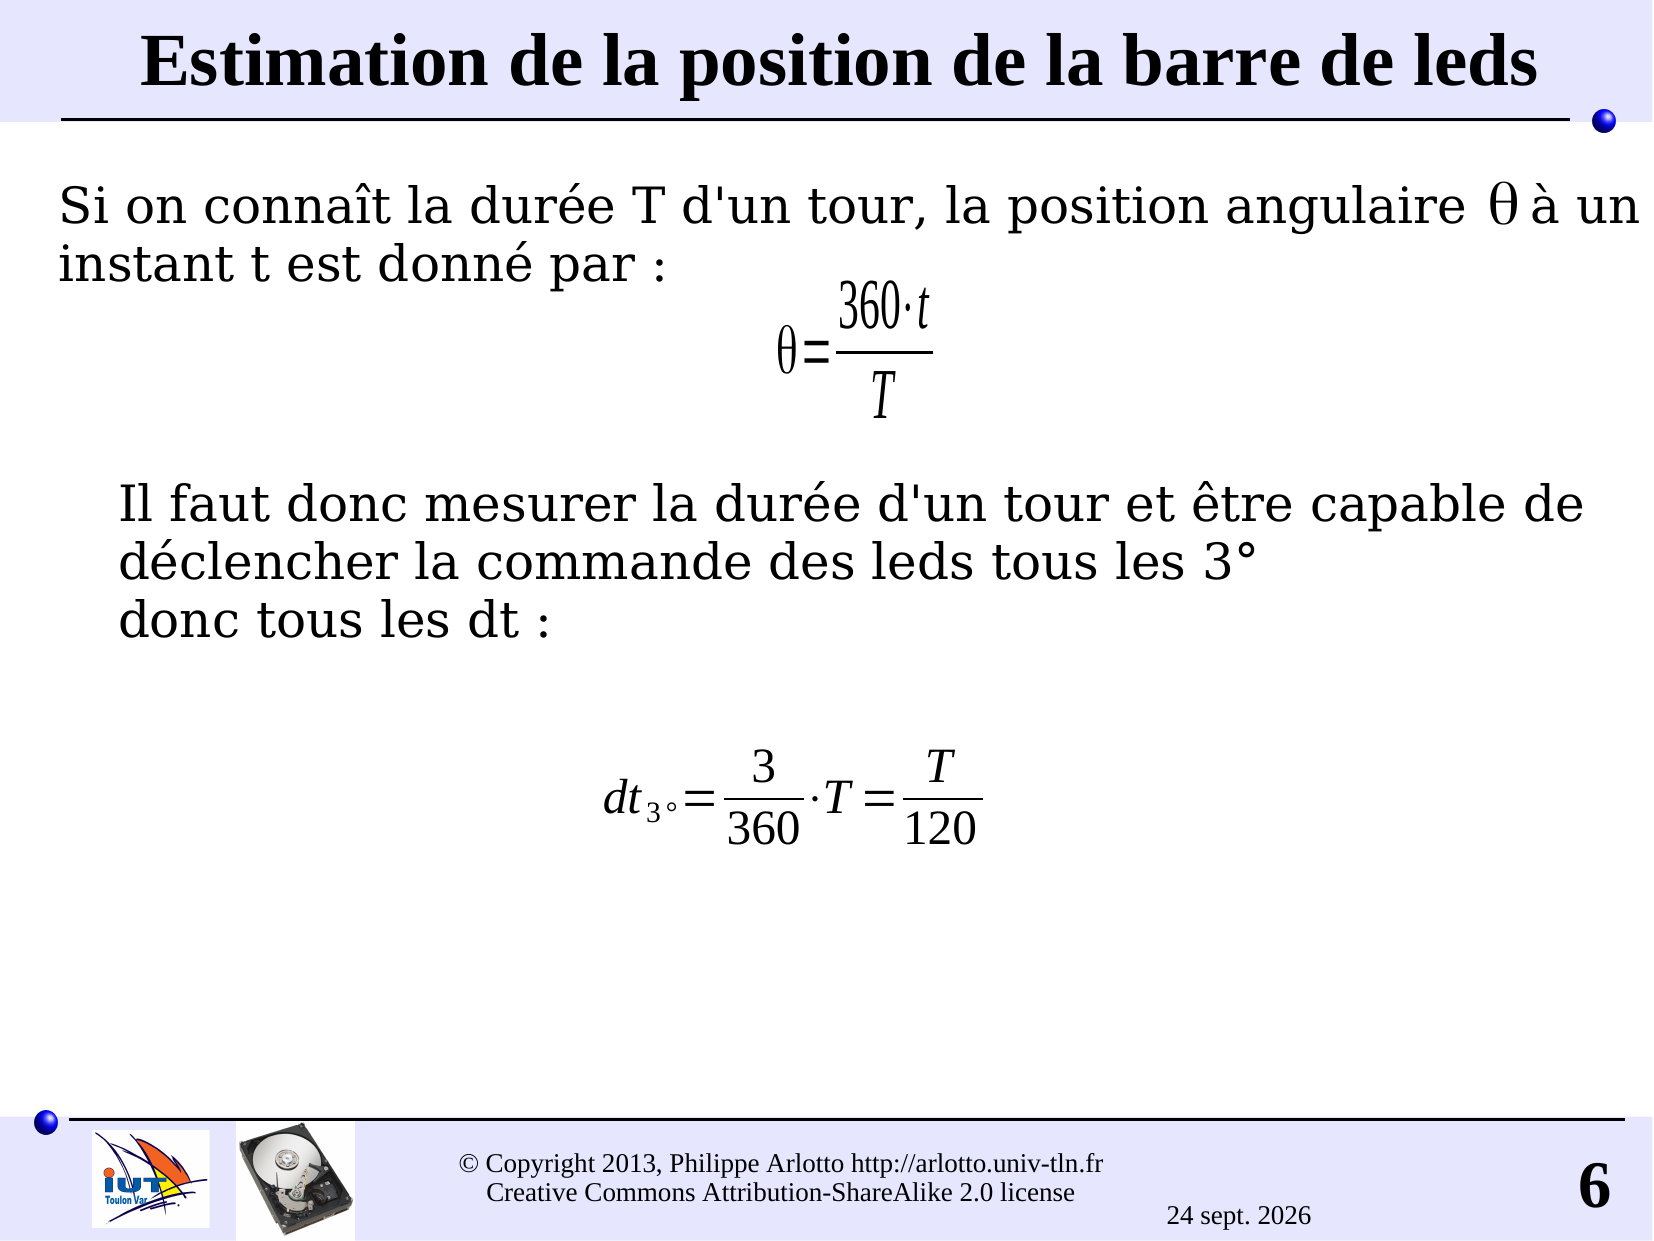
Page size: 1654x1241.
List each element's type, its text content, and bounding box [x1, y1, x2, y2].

text_box Si on connaît la durée T d'un tour, la position angulaire à un instant t est donné par : [59, 177, 1653, 294]
text_box Il faut donc mesurer la durée d'un tour et être capable de déclencher la commande des leds tous les 3° donc tous les dt : [118, 474, 1586, 650]
title Estimation de la position de la barre de leds [95, 11, 1585, 110]
chart [765, 265, 945, 436]
picture [236, 1121, 355, 1241]
chart [1471, 177, 1536, 227]
chart [590, 738, 997, 857]
